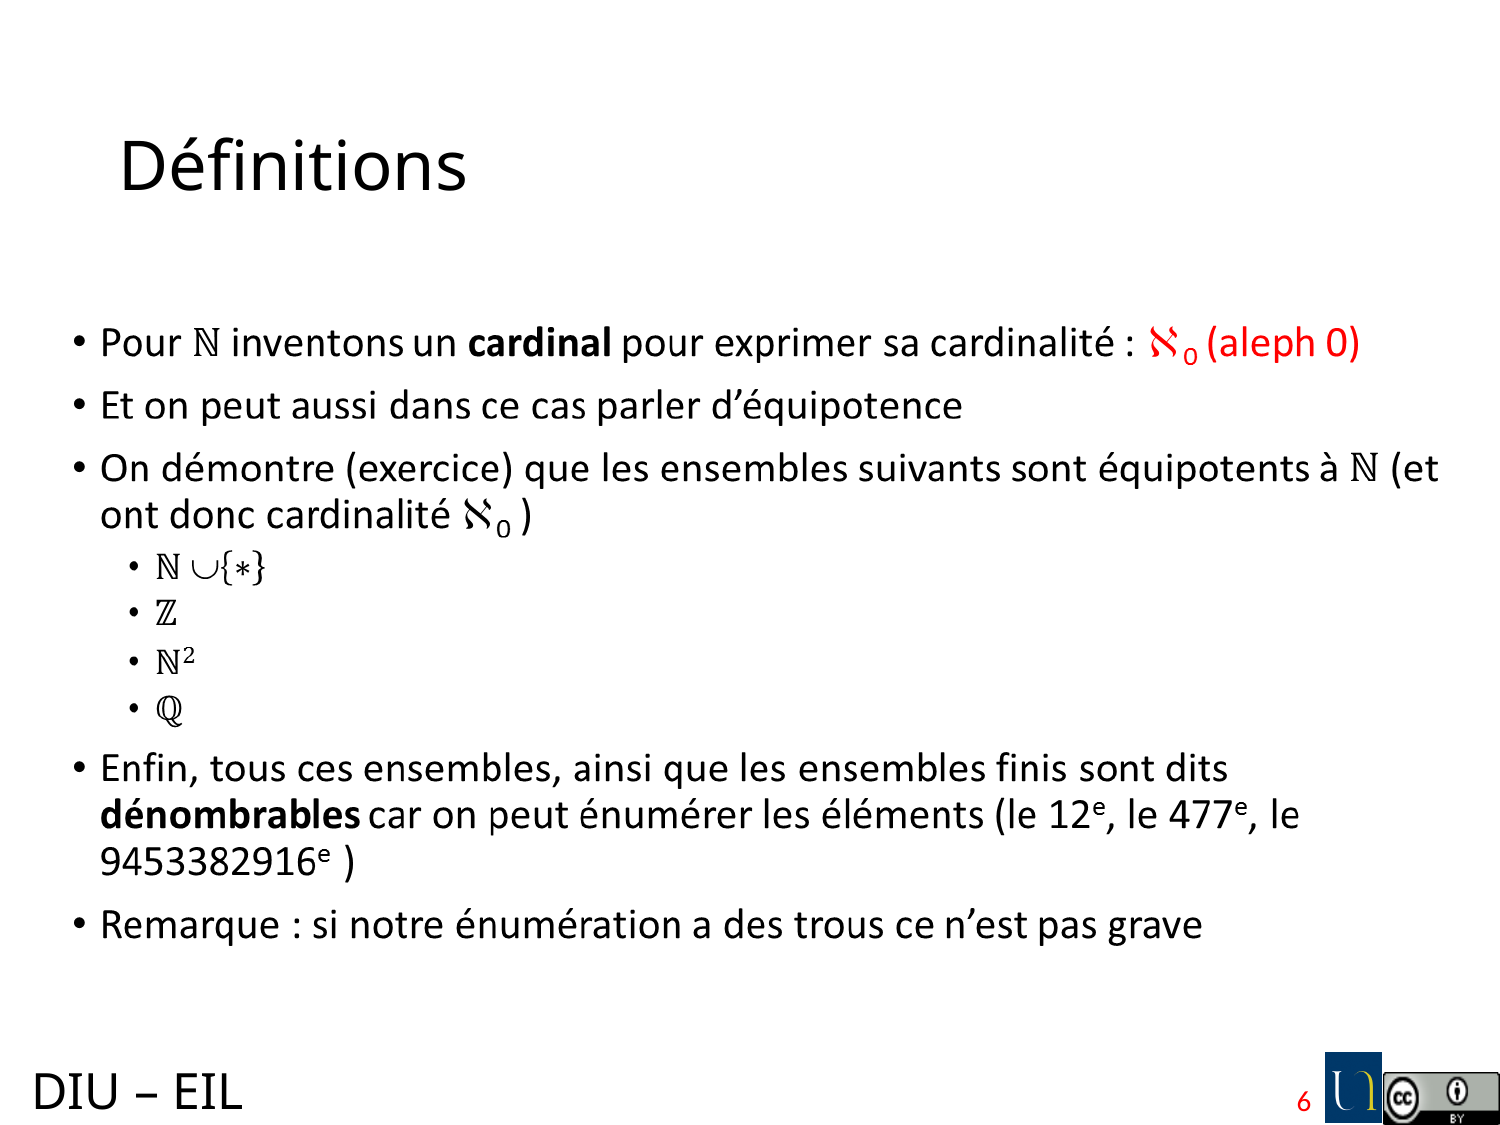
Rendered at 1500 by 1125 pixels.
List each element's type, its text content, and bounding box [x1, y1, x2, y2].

title Définitions [103, 59, 1397, 278]
list [46, 299, 1475, 1014]
picture [1383, 1072, 1500, 1125]
picture [1325, 1052, 1382, 1123]
slide_number <numéro> [1240, 1070, 1327, 1125]
